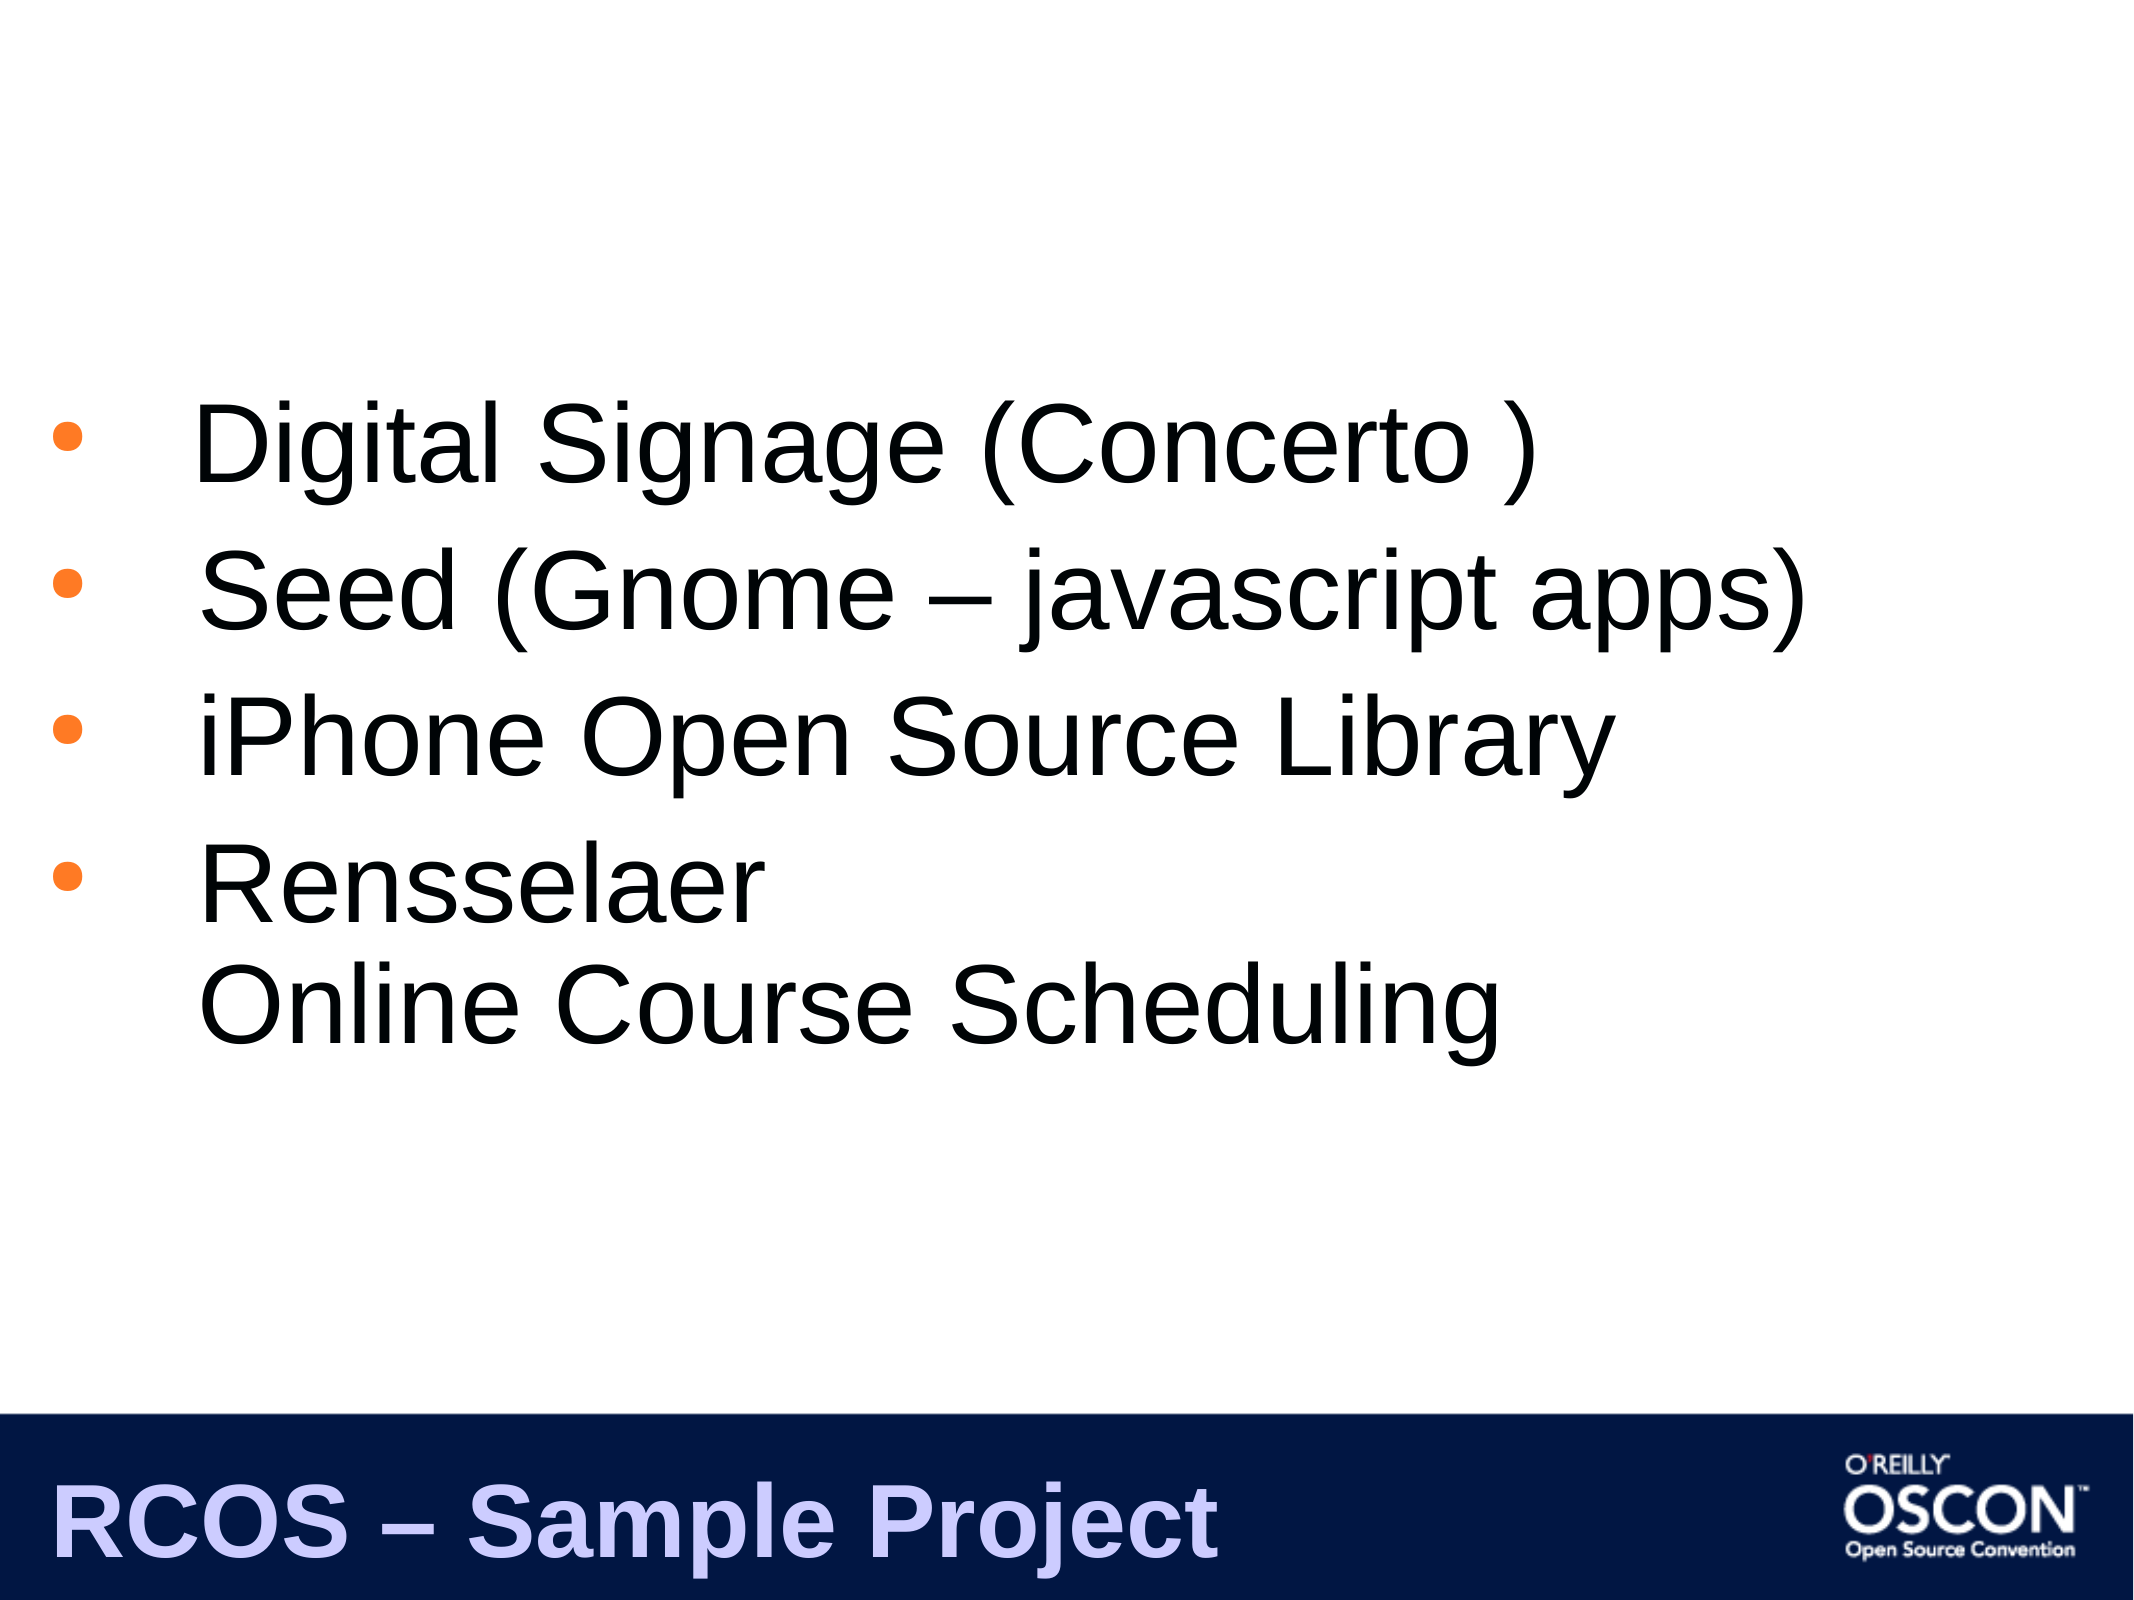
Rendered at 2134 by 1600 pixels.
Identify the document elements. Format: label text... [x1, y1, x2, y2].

subtitle Digital Signage (Concerto ) Seed (Gnome – javascript apps) iPhone Open Source Library Rensselaer Online Course Scheduling [41, 113, 2094, 1341]
picture [0, 0, 2134, 1600]
title RCOS – Sample Project [41, 1432, 2094, 1600]
